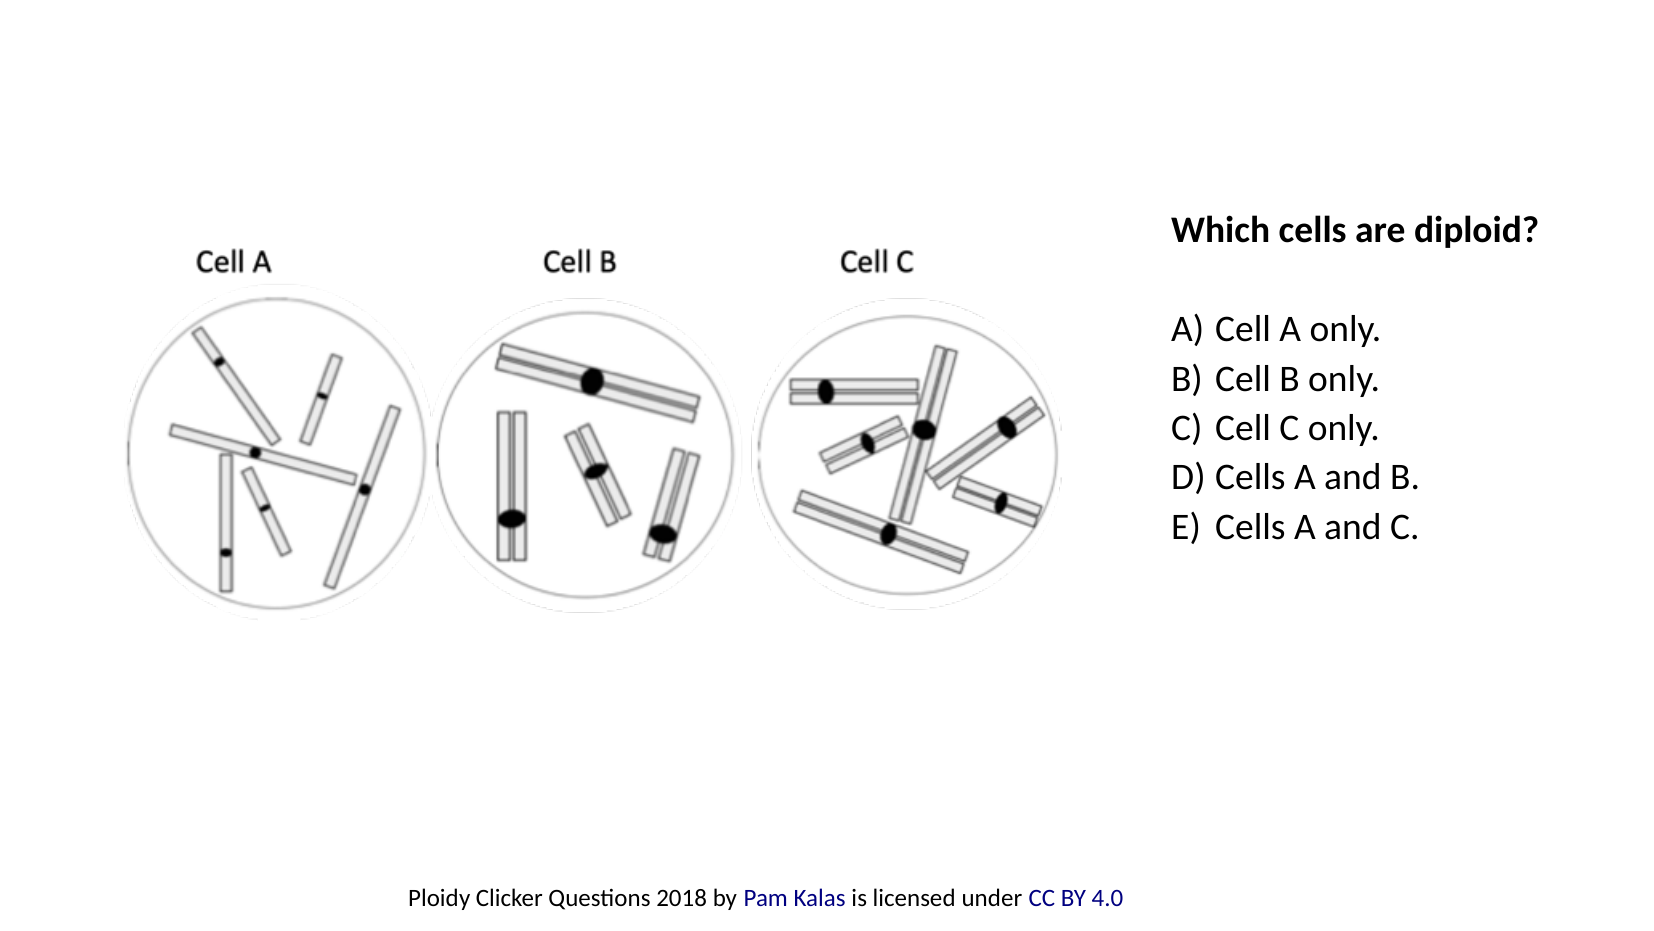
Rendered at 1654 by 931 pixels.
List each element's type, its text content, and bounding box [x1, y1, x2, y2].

picture [123, 233, 1063, 621]
text_box Which cells are diploid? Cell A only. Cell B only. Cell C only. Cells A and B. Cells A and C. [1156, 206, 1565, 613]
text_box Ploidy Clicker Questions 2018 by Pam Kalas is licensed under CC BY 4.0 [393, 879, 1145, 926]
